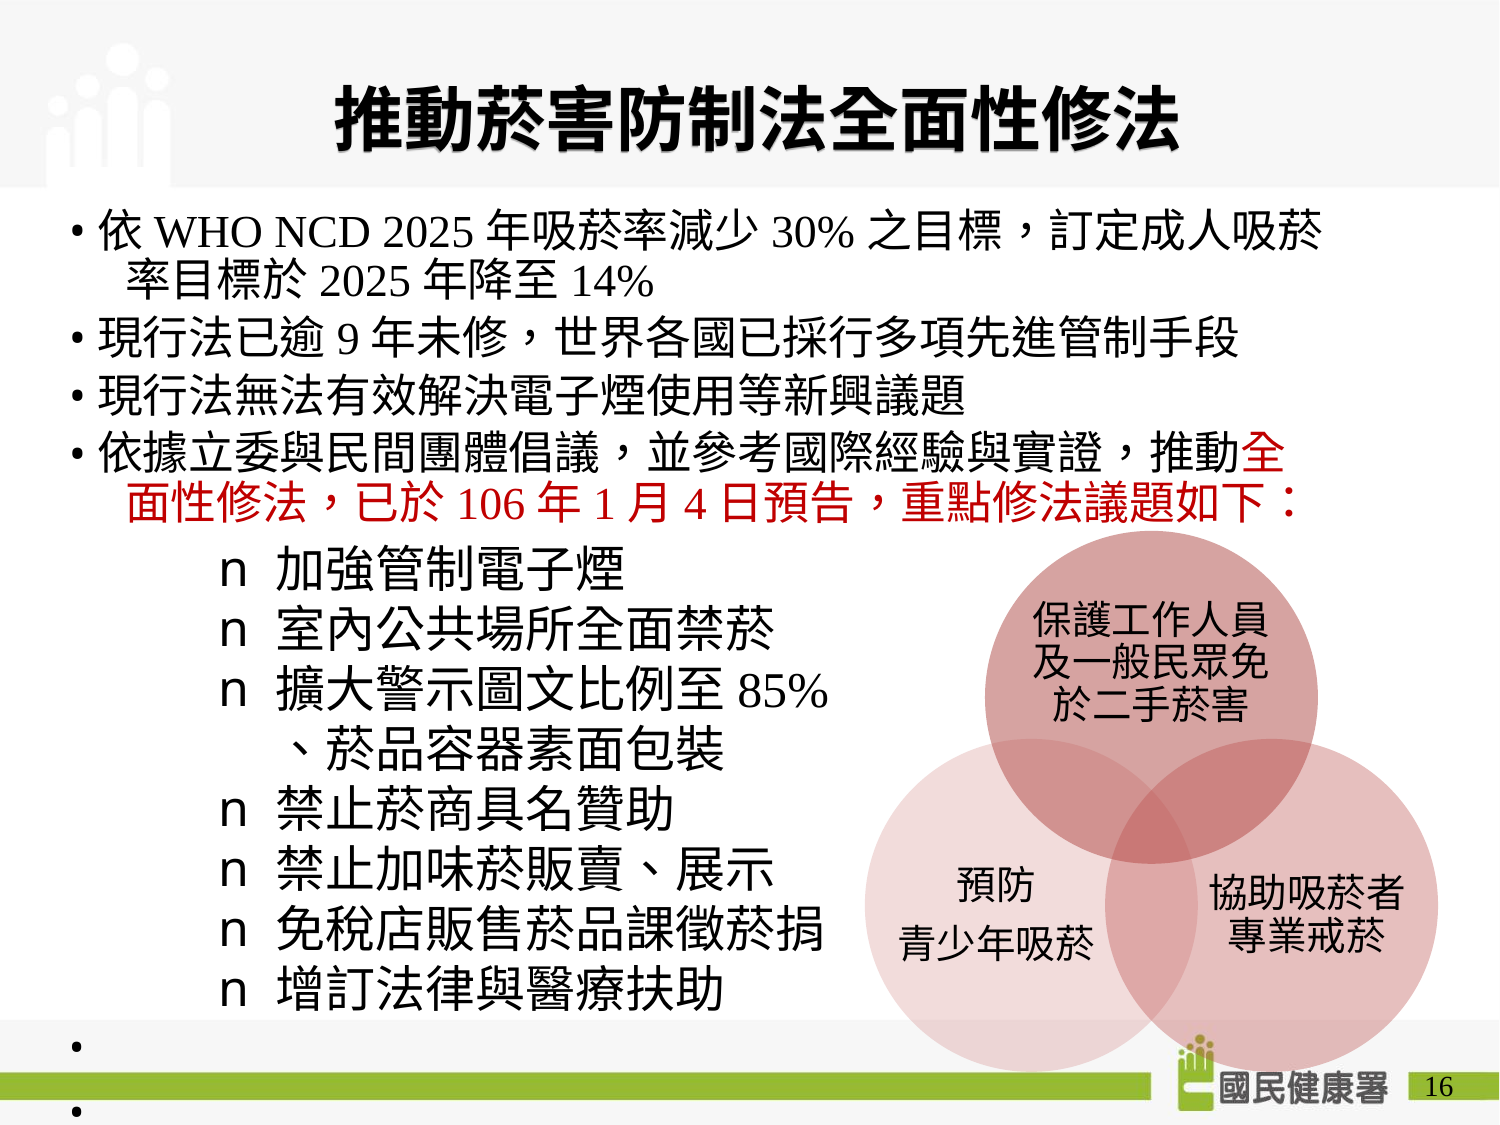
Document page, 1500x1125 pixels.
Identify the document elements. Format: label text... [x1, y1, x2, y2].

text_box 協助吸菸者專業戒菸 [1152, 738, 1439, 1072]
text_box 保護工作人員及一般民眾免於二手菸害 [984, 530, 1318, 789]
text_box 依WHO NCD 2025年吸菸率減少30%之目標，訂定成人吸菸率目標於2025年降至14% 現行法已逾9年未修，世界各國已採行多項先進管制手段 現行法無法有效解決電子煙使用等新興議題 依據立委與民間團體倡議，並參考國際經驗與實證，推動全面性修法，已於106年1月4日預告，重點修法議題如下： 加強管制電子煙 室內公共場所全面禁菸 擴大警示圖文比例至85% 、菸品容器素面包裝 禁止菸商具名贊助 禁止加味菸販賣、展示 免稅店販售菸品課徵菸捐 增訂法律與醫療扶助 [54, 193, 1351, 1052]
title 推動菸害防制法全面性修法 [97, 66, 1419, 168]
text_box 16 [1409, 1059, 1498, 1111]
text_box 預防 青少年吸菸 [864, 738, 1198, 1072]
